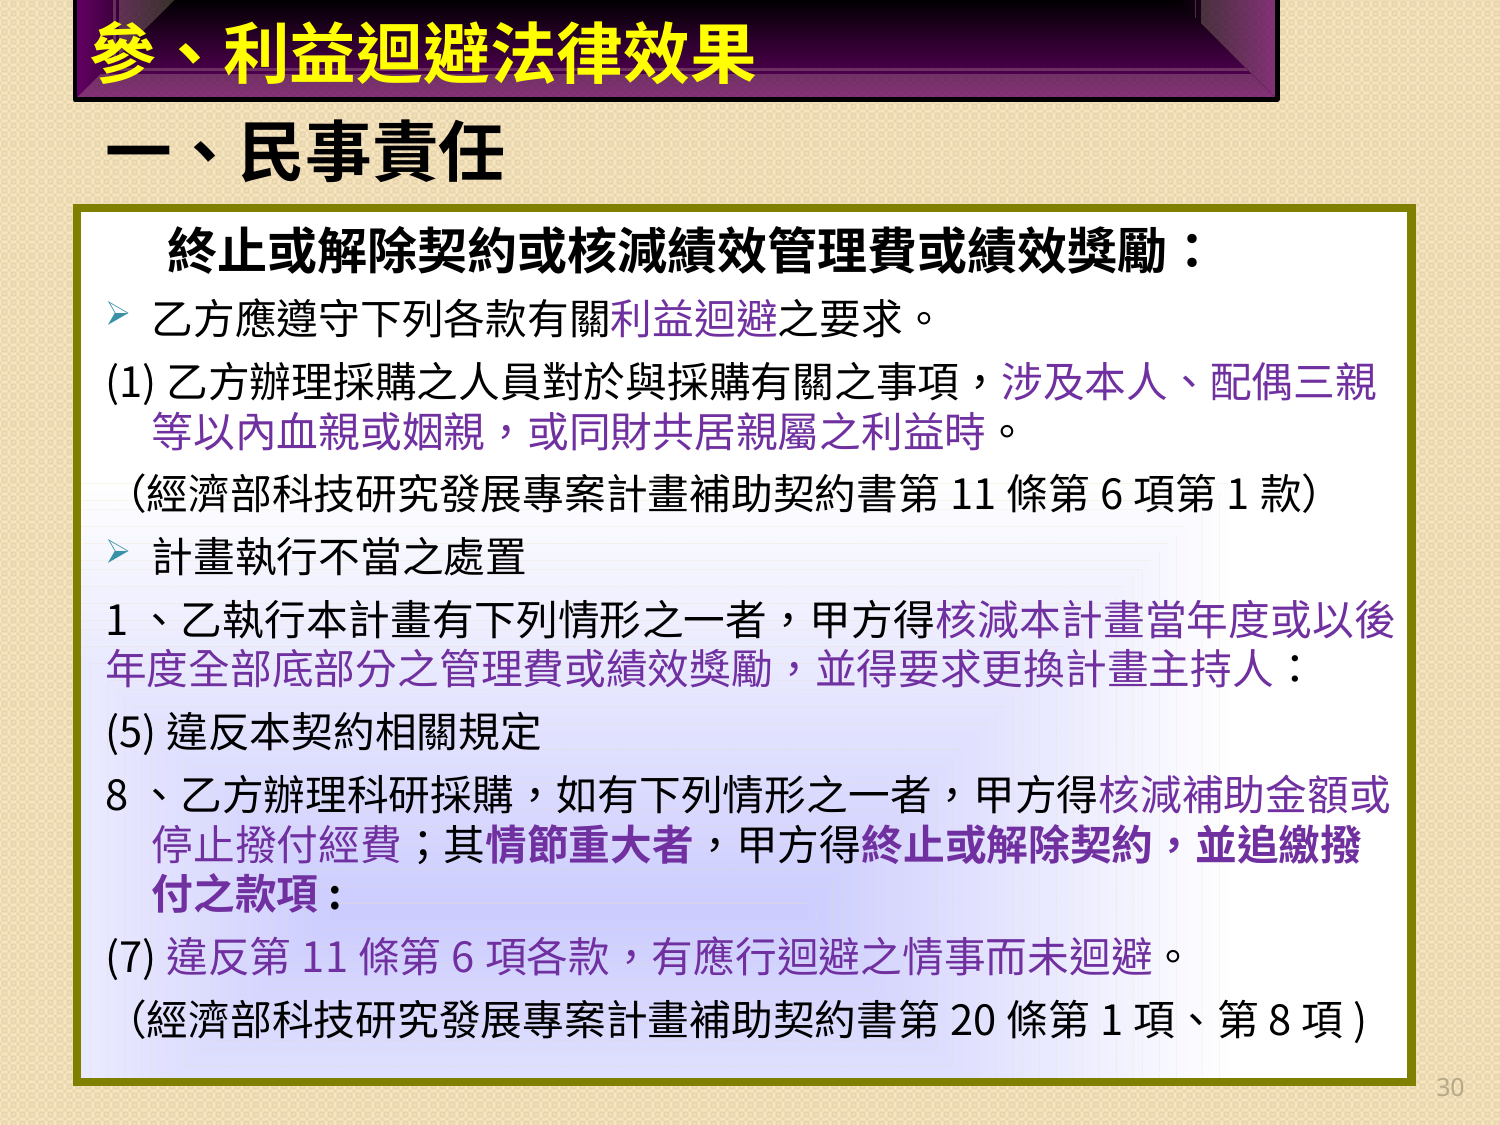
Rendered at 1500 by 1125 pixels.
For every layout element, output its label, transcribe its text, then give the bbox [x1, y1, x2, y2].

picture [0, 0, 1500, 1125]
list 一、民事責任 [76, 102, 702, 204]
title 參、利益迴避法律效果 [75, 0, 1278, 100]
slide_number <編號> [1413, 1034, 1488, 1113]
list 終止或解除契約或核減績效管理費或績效獎勵： 乙方應遵守下列各款有關利益迴避之要求。 (1)乙方辦理採購之人員對於與採購有關之事項，涉及本人、配偶三親等以內血親或姻親，或同財共居親屬之利益時。 （經濟部科技研究發展專案計畫補助契約書第11條第6項第1款） 計畫執行不當之處置 1、乙執行本計畫有下列情形之一者，甲方得核減本計畫當年度或以後年度全部底部分之管理費或績效獎勵，並得要求更換計畫主持人： (5)違反本契約相關規定 8、乙方辦理科研採購，如有下列情形之一者，甲方得核減補助金額或停止撥付經費；其情節重大者，甲方得終止或解除契約，並追繳撥付之款項: (7)違反第11條第6項各款，有應行迴避之情事而未迴避。 （經濟部科技研究發展專案計畫補助契約書第20條第1項、第8項) [76, 208, 1412, 1083]
